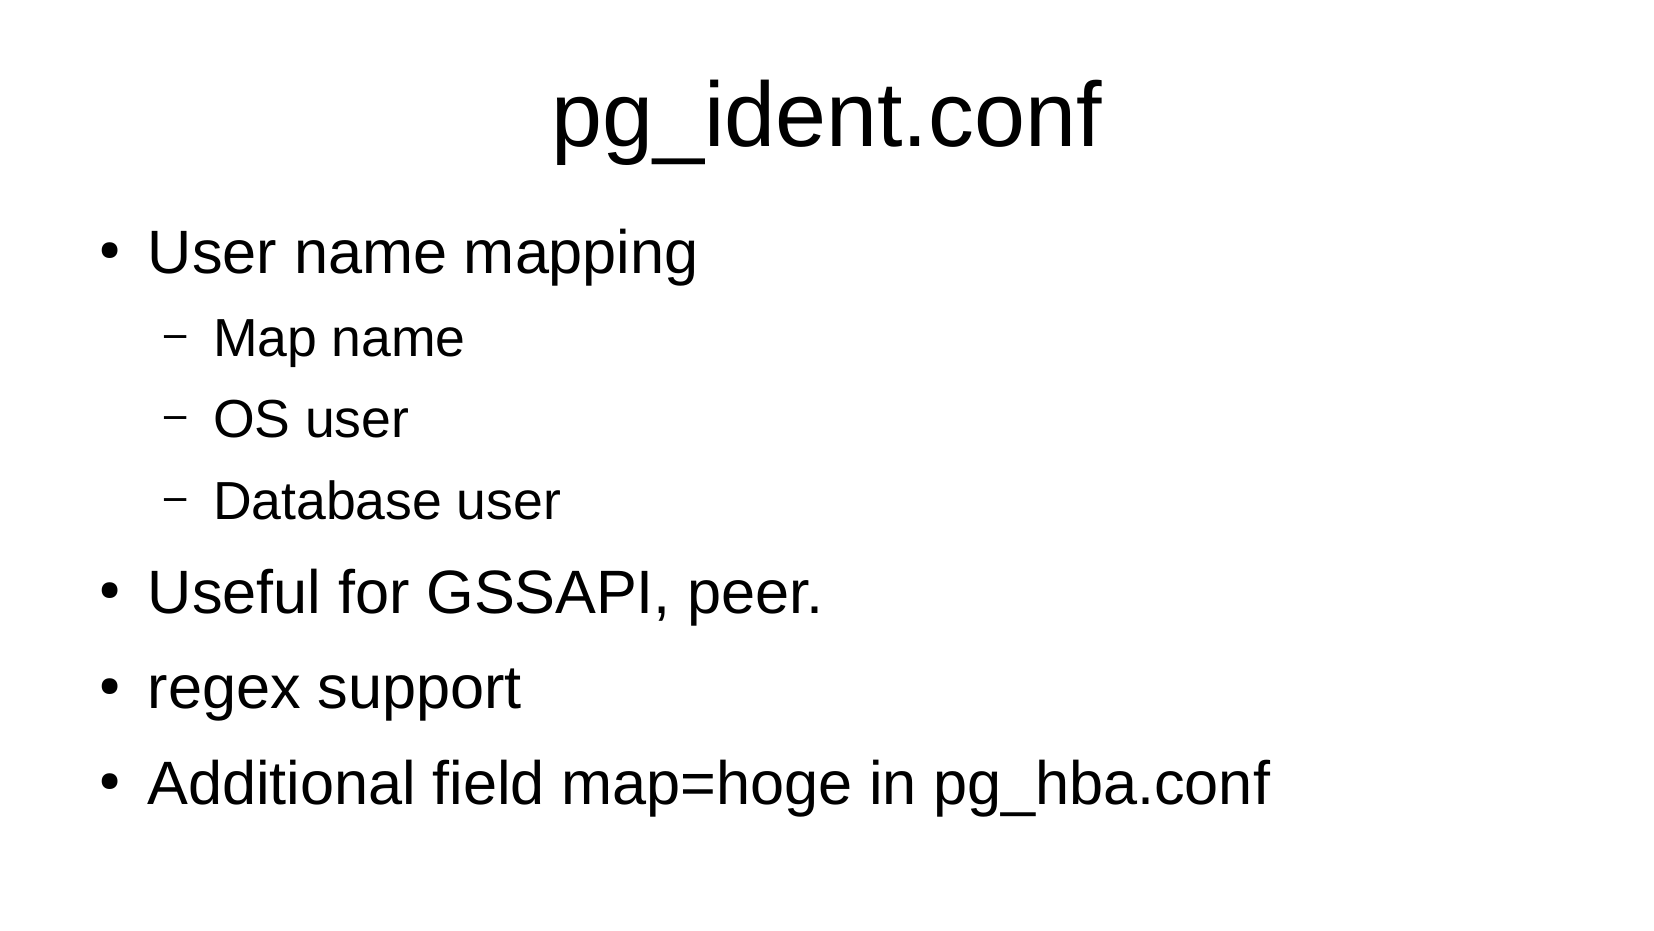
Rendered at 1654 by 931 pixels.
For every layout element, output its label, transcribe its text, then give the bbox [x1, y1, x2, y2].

list User name mapping Map name OS user Database user Useful for GSSAPI, peer. regex support Additional field map=hoge in pg_hba.conf [82, 217, 1571, 826]
title pg_ident.conf [82, 37, 1571, 193]
